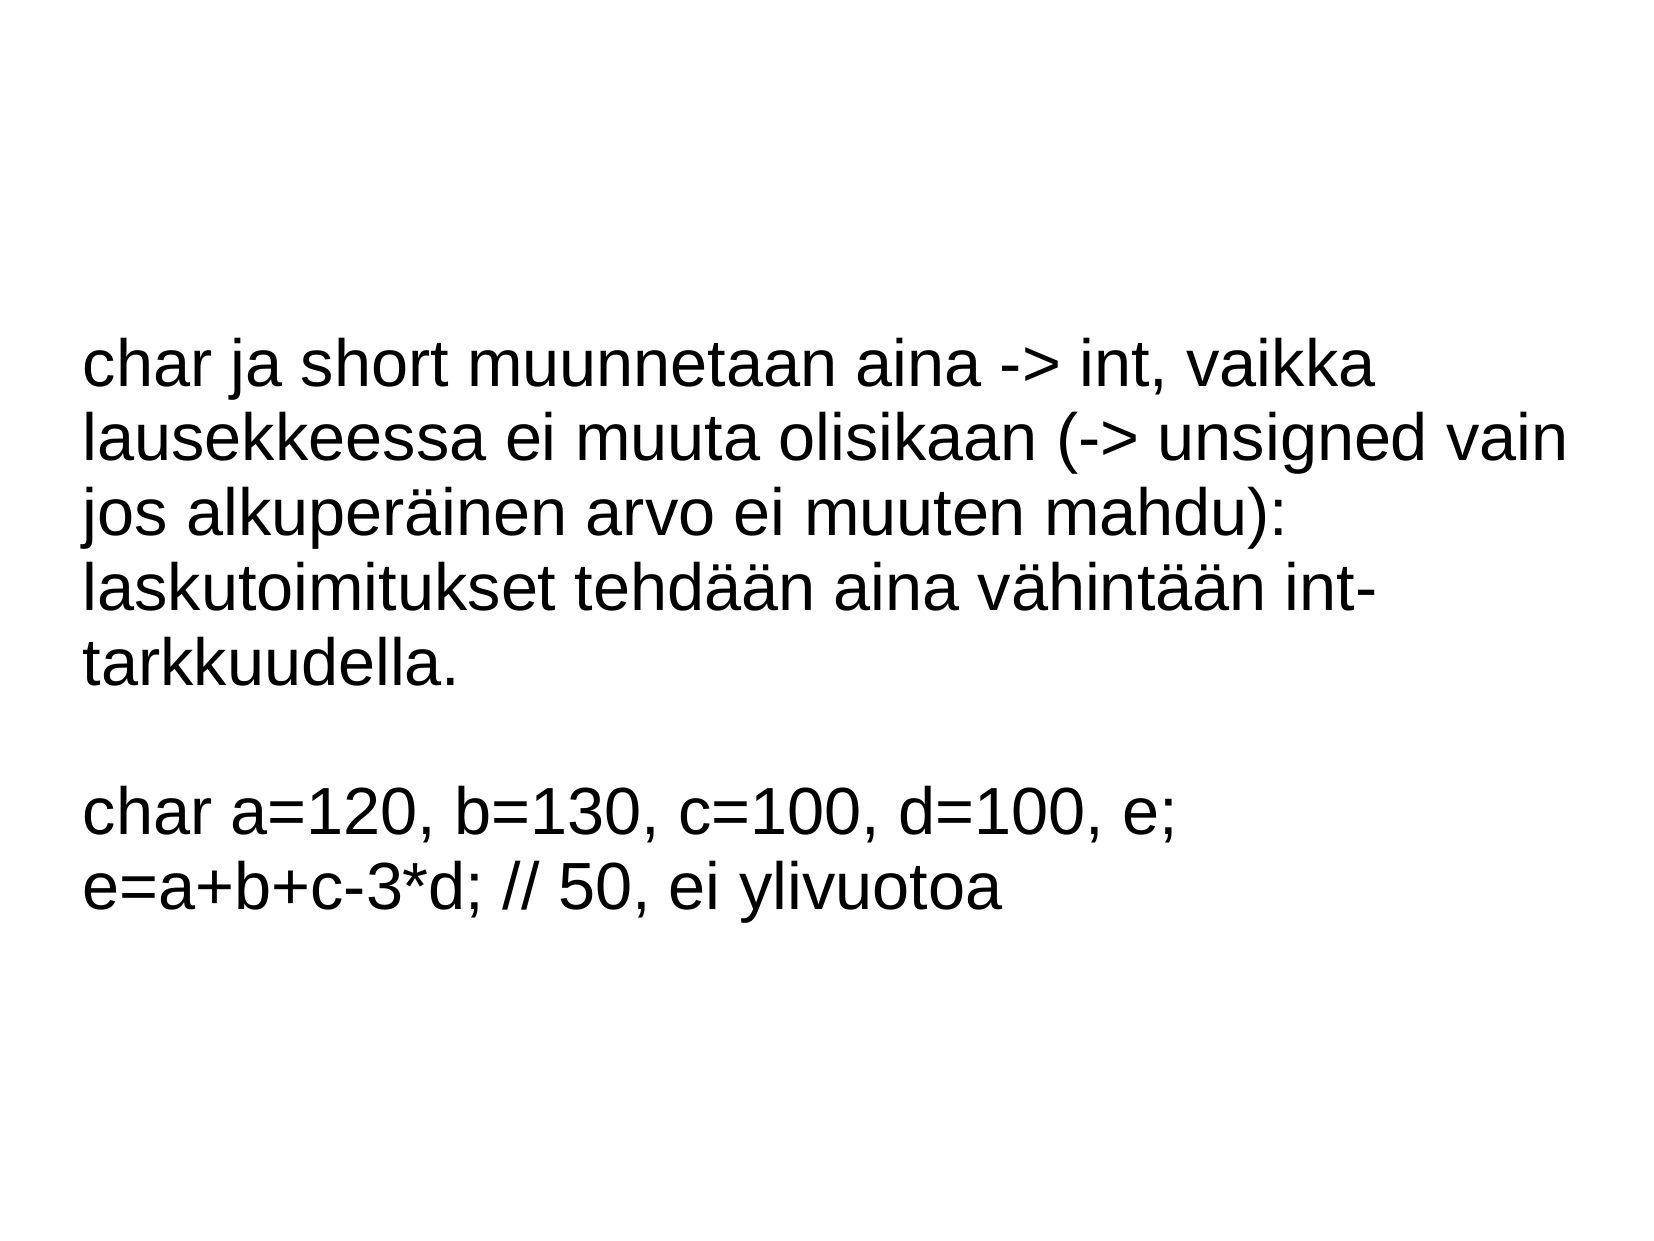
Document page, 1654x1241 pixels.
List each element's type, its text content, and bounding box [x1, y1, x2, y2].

text_box char ja short muunnetaan aina -> int, vaikka lausekkeessa ei muuta olisikaan (-> unsigned vain jos alkuperäinen arvo ei muuten mahdu): laskutoimitukset tehdään aina vähintään int-tarkkuudella. char a=120, b=130, c=100, d=100, e; e=a+b+c-3*d; // 50, ei ylivuotoa [82, 290, 1571, 1109]
